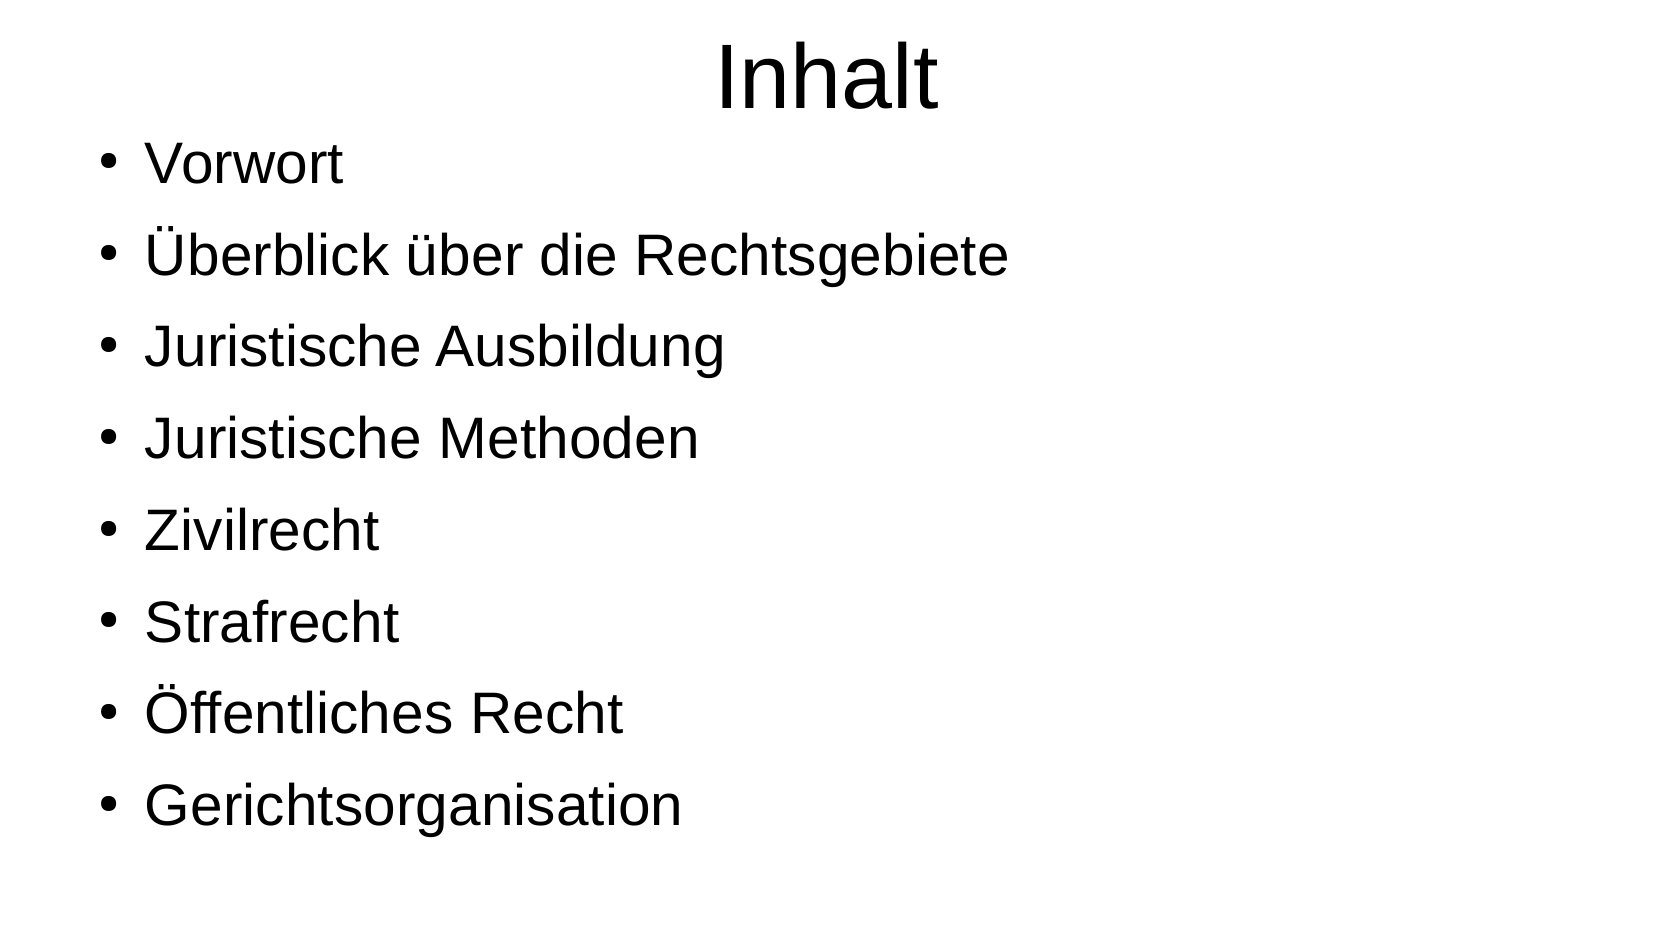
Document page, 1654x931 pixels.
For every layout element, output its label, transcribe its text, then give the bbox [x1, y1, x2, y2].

title Inhalt [82, 23, 1571, 129]
list Vorwort Überblick über die Rechtsgebiete Juristische Ausbildung Juristische Methoden Zivilrecht Strafrecht Öffentliches Recht Gerichtsorganisation [82, 129, 1571, 839]
